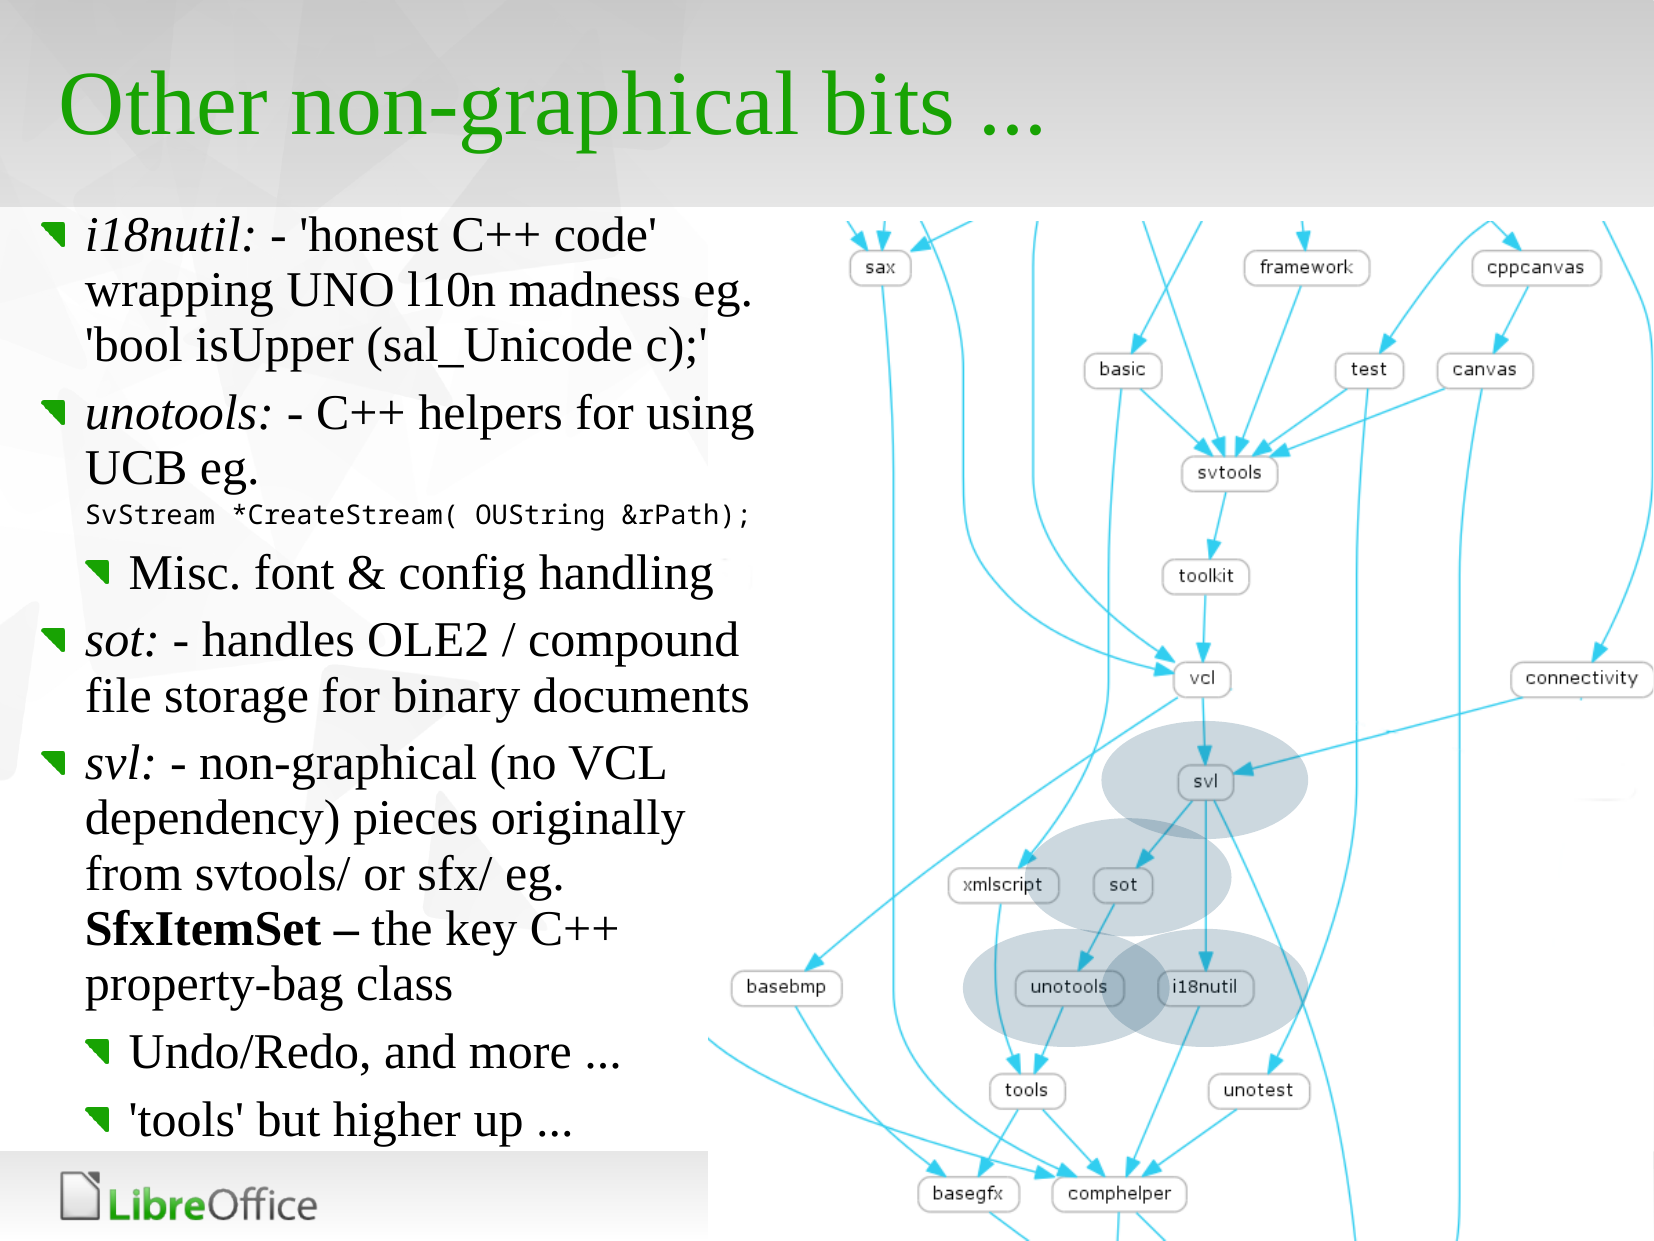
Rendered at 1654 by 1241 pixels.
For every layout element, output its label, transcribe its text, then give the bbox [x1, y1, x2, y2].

title Other non-graphical bits ... [59, 29, 1595, 178]
text_box [962, 720, 1309, 1047]
picture [41, 1164, 337, 1240]
picture [0, 0, 1654, 1241]
list i18nutil: - 'honest C++ code' wrapping UNO l10n madness eg. 'bool isUpper (sal_Unicode c);' unotools: - C++ helpers for using UCB eg. SvStream *CreateStream( OUString &rPath); Misc. font & config handling sot: - handles OLE2 / compound file storage for binary documents svl: - non-graphical (no VCL dependency) pieces originally from svtools/ or sfx/ eg. SfxItemSet – the key C++ property-bag class Undo/Redo, and more ... 'tools' but higher up ... [41, 206, 780, 1164]
